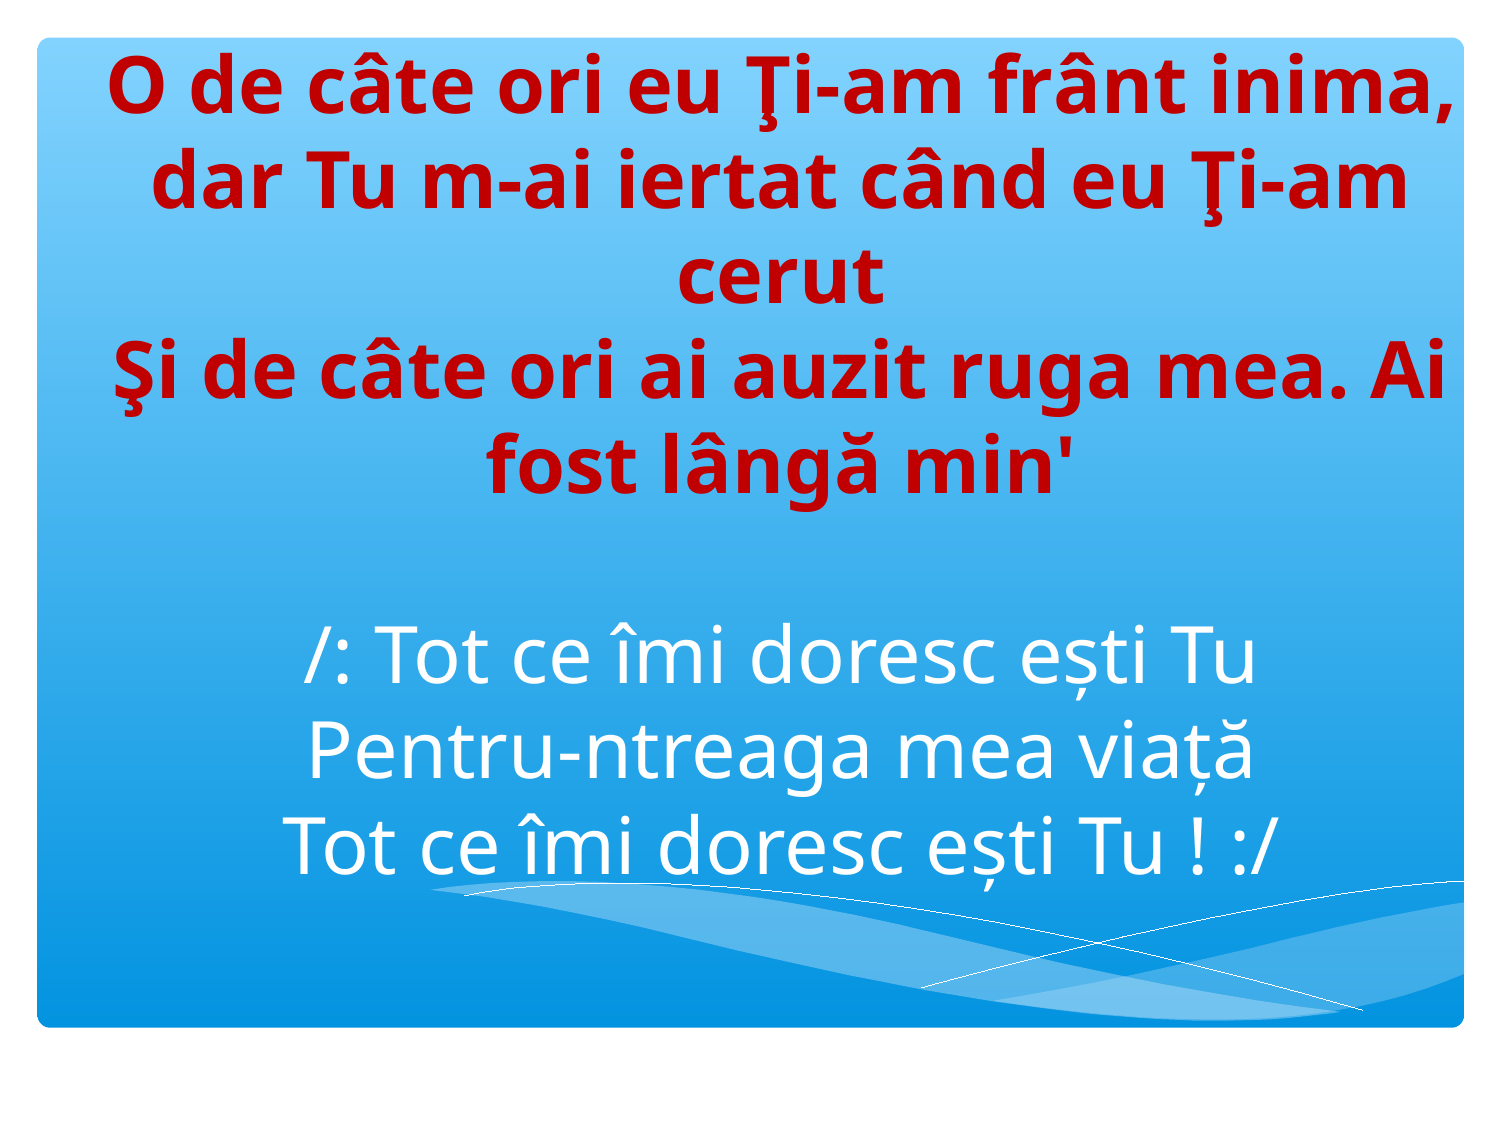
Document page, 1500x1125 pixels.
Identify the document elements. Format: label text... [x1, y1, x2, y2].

text_box O de câte ori eu Ţi-am frânt inima, dar Tu m-ai iertat când eu Ţi-am cerut Şi de câte ori ai auzit ruga mea. Ai fost lângă min' /: Tot ce îmi doresc eşti Tu Pentru-ntreaga mea viaţă Tot ce îmi doresc eşti Tu ! :/ [75, 27, 1488, 965]
